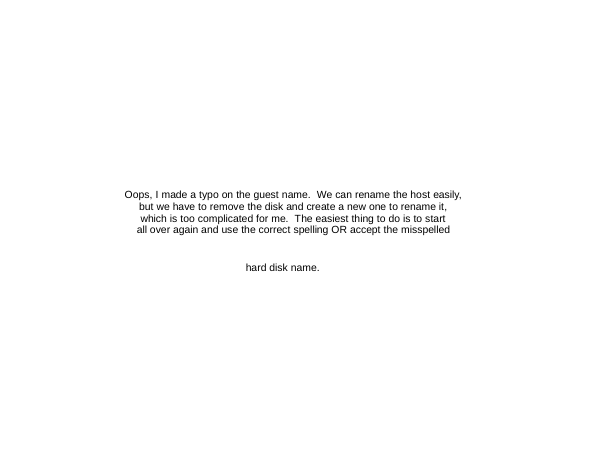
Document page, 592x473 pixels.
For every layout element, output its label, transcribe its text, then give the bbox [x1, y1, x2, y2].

text_box Oops, I made a typo on the guest name. We can rename the host easily, but we have to remove the disk and create a new one to rename it, which is too complicated for me. The easiest thing to do is to start all over again and use the correct spelling OR accept the misspelled hard disk name. [109, 183, 482, 290]
